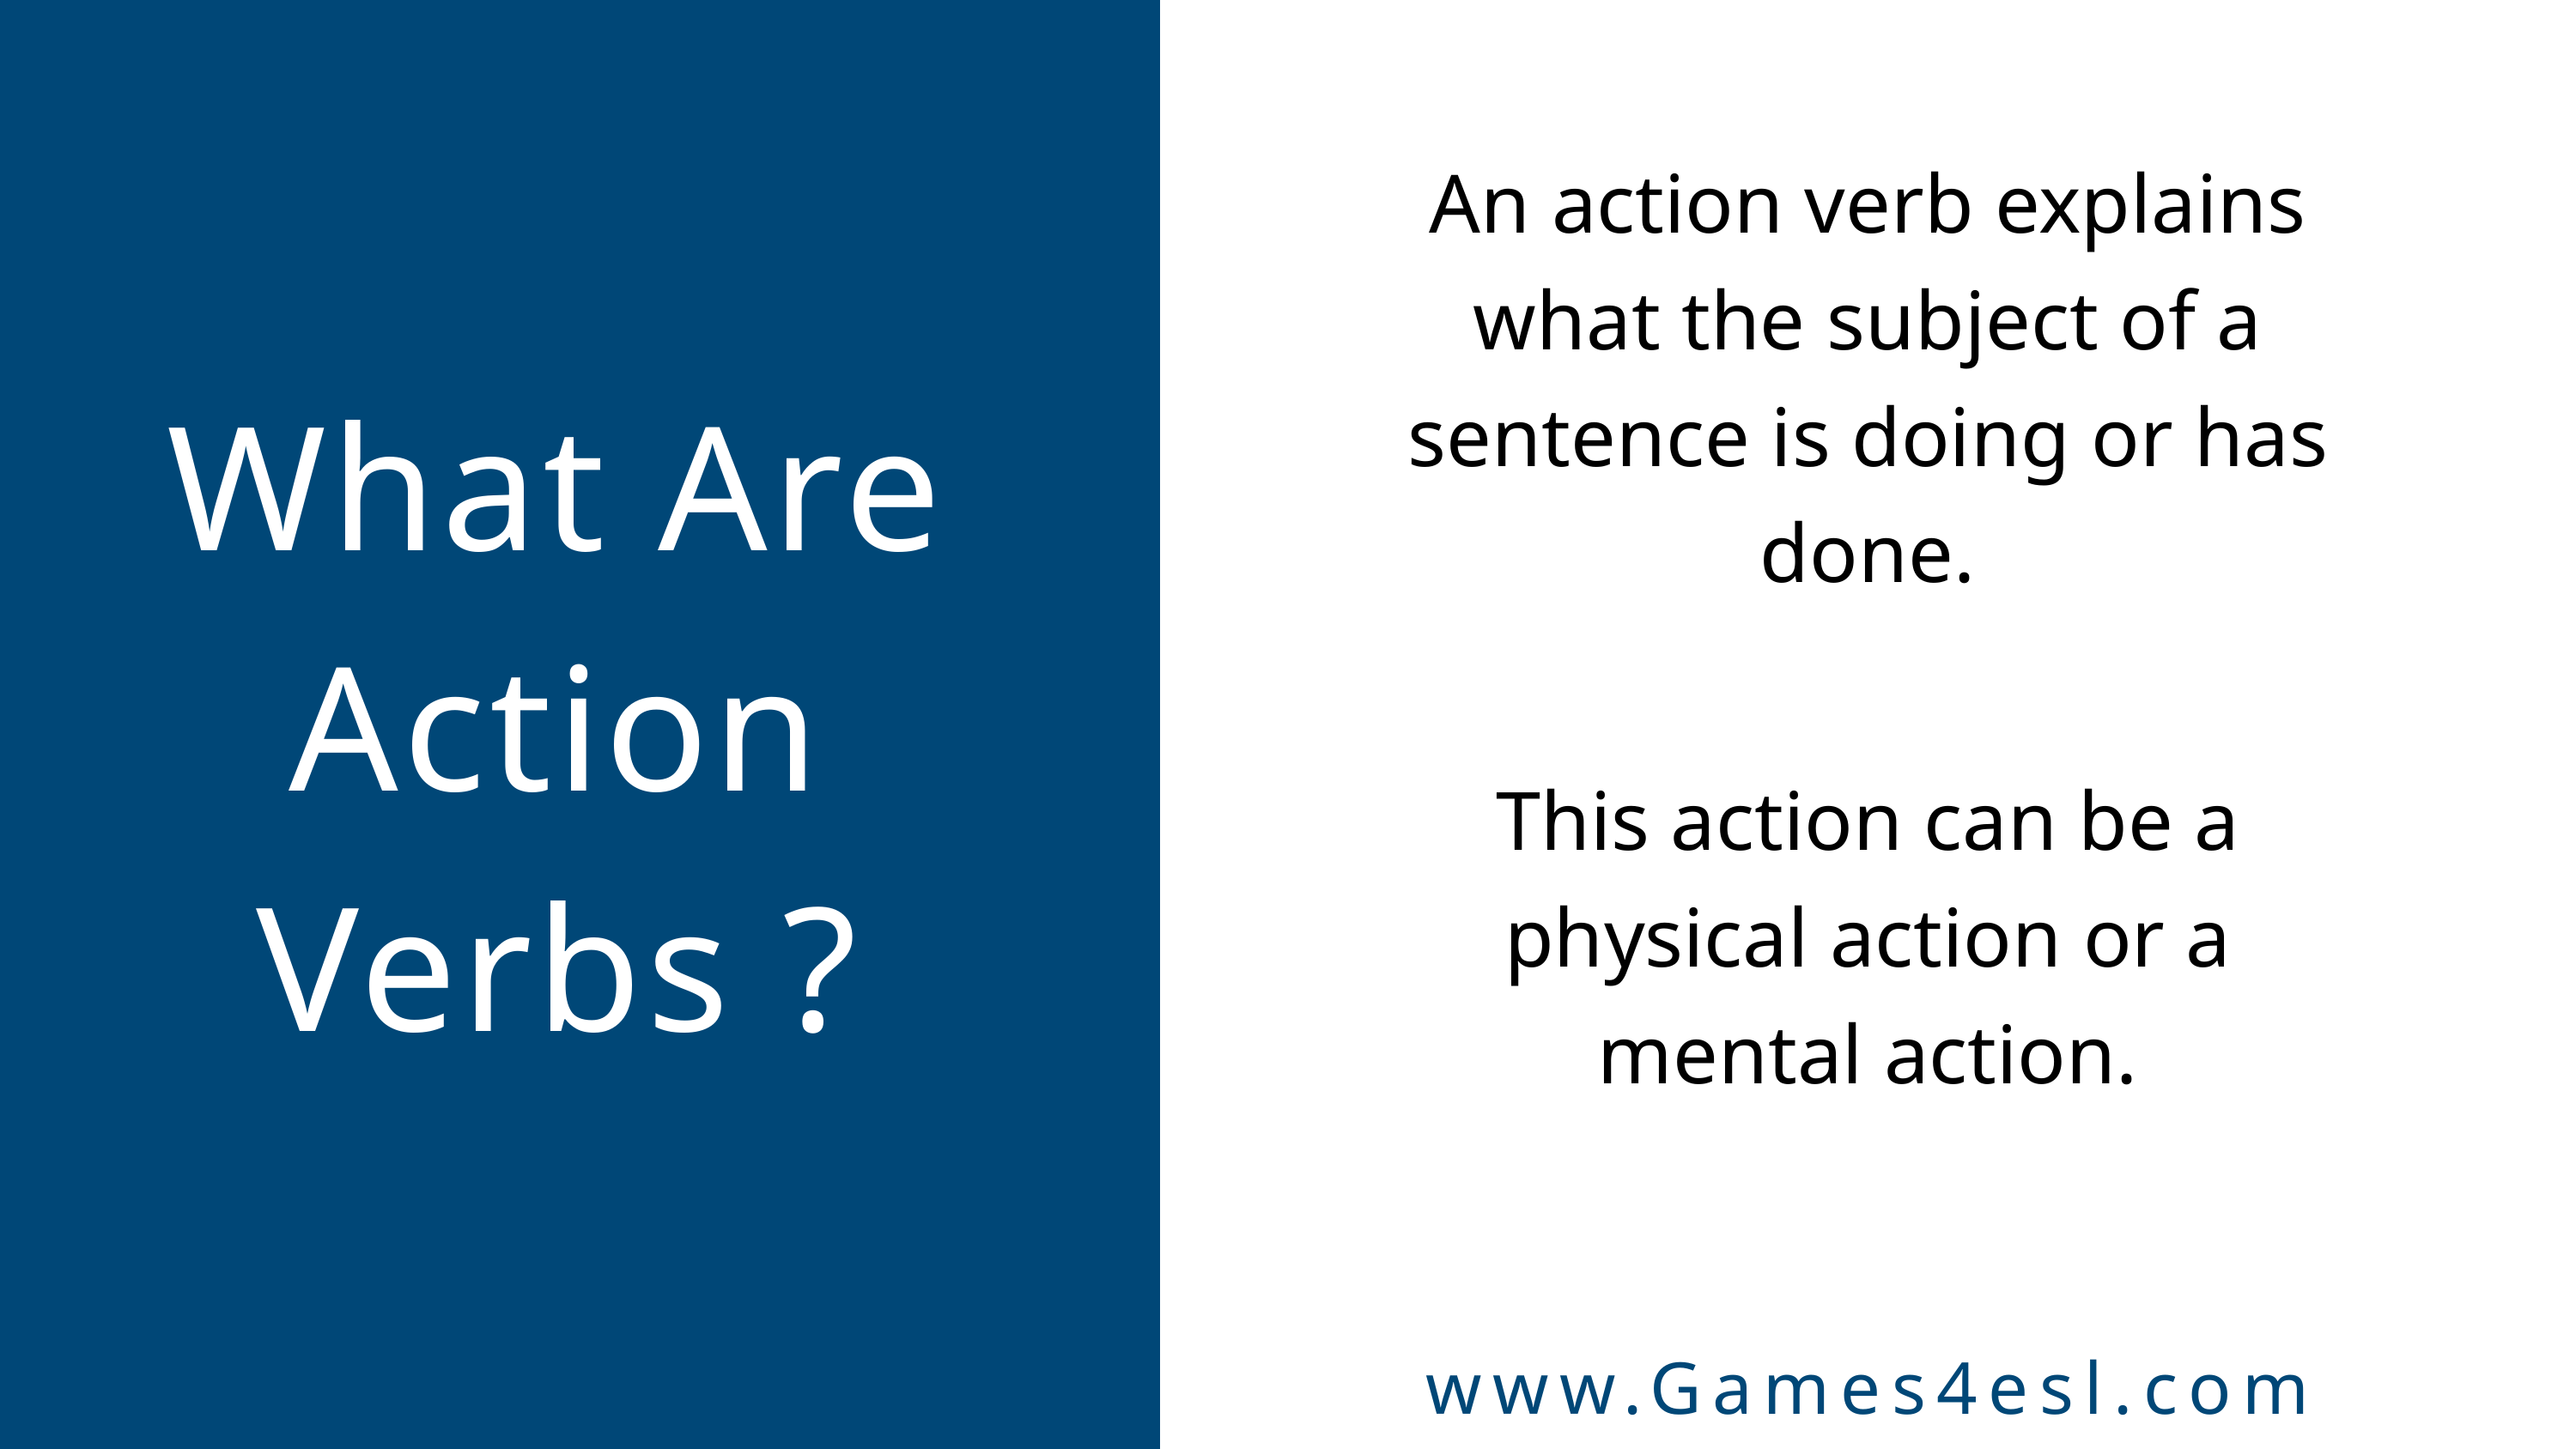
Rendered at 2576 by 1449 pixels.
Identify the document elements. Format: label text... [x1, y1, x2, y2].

text_box What Are Action Verbs ? [83, 344, 1030, 1057]
text_box www.Games4esl.com [1159, 1336, 2576, 1428]
text_box [0, 0, 1160, 1449]
text_box This action can be a physical action or a mental action. [1368, 749, 2368, 1095]
text_box An action verb explains what the subject of a sentence is doing or has done. [1368, 131, 2368, 594]
